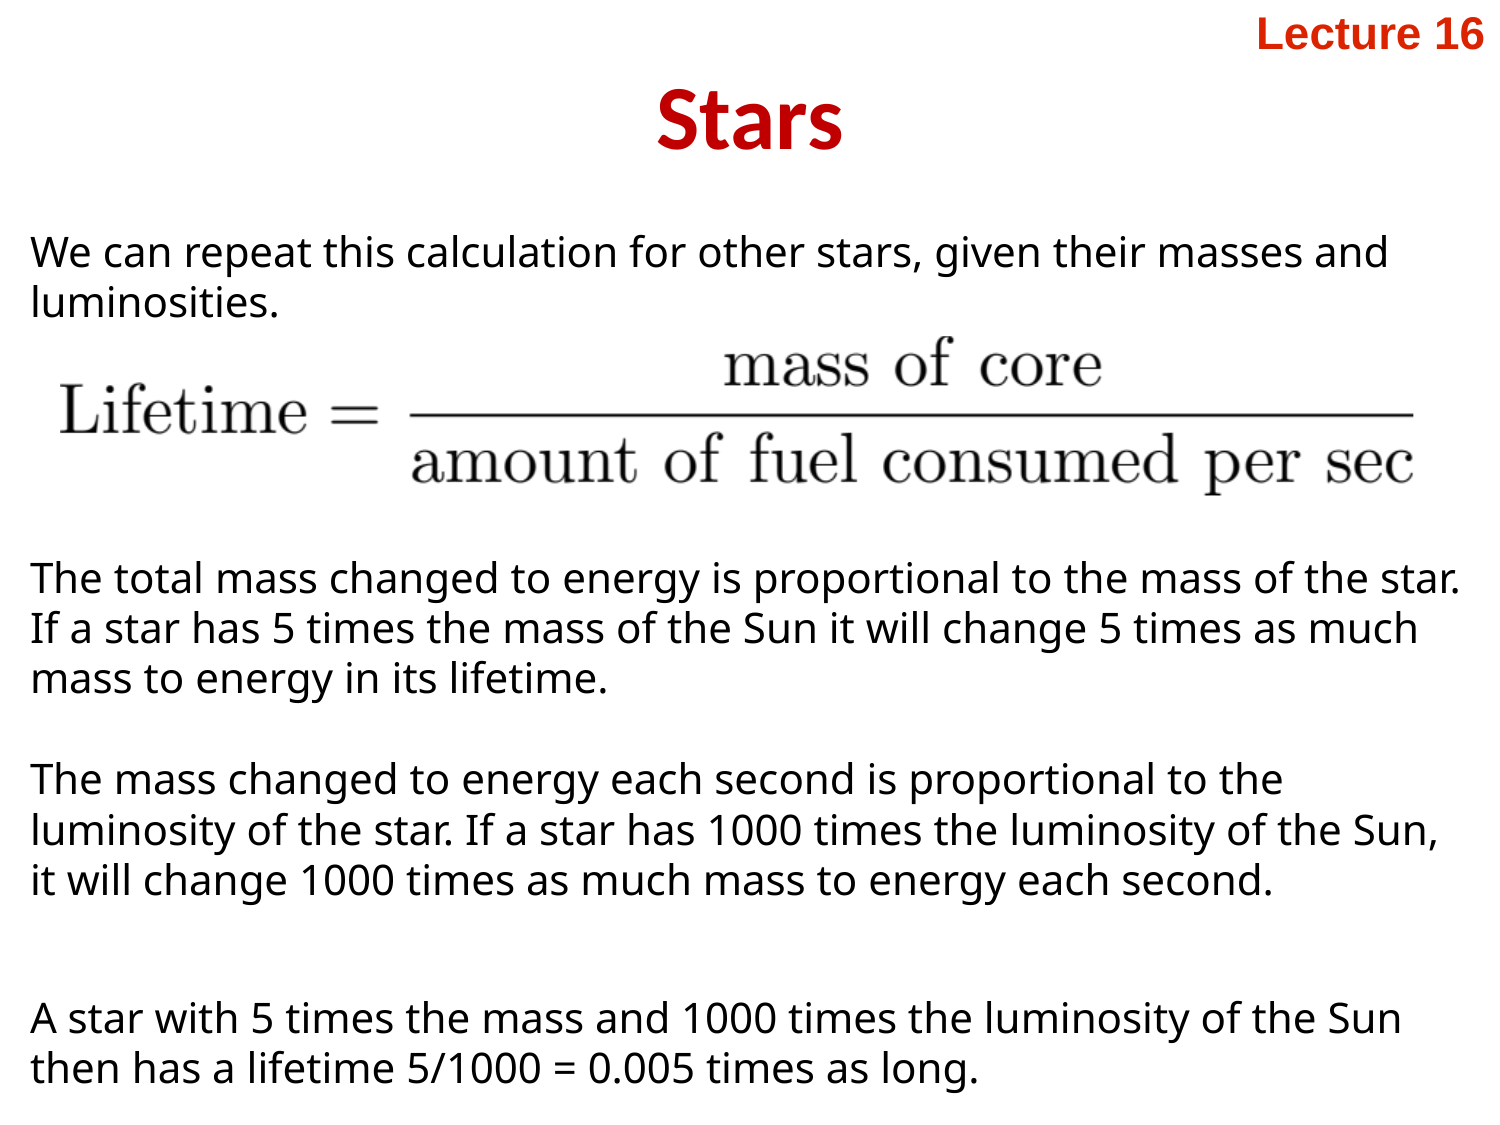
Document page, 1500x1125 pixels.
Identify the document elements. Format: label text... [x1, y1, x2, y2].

picture [60, 336, 1414, 496]
list We can repeat this calculation for other stars, given their masses and luminosities. The total mass changed to energy is proportional to the mass of the star. If a star has 5 times the mass of the Sun it will change 5 times as much mass to energy in its lifetime. The mass changed to energy each second is proportional to the luminosity of the star. If a star has 1000 times the luminosity of the Sun, it will change 1000 times as much mass to energy each second. A star with 5 times the mass and 1000 times the luminosity of the Sun then has a lifetime 5/1000 = 0.005 times as long. [30, 224, 1471, 1103]
title Stars [30, 29, 1471, 196]
text_box Lecture 16 [1185, 0, 1500, 67]
